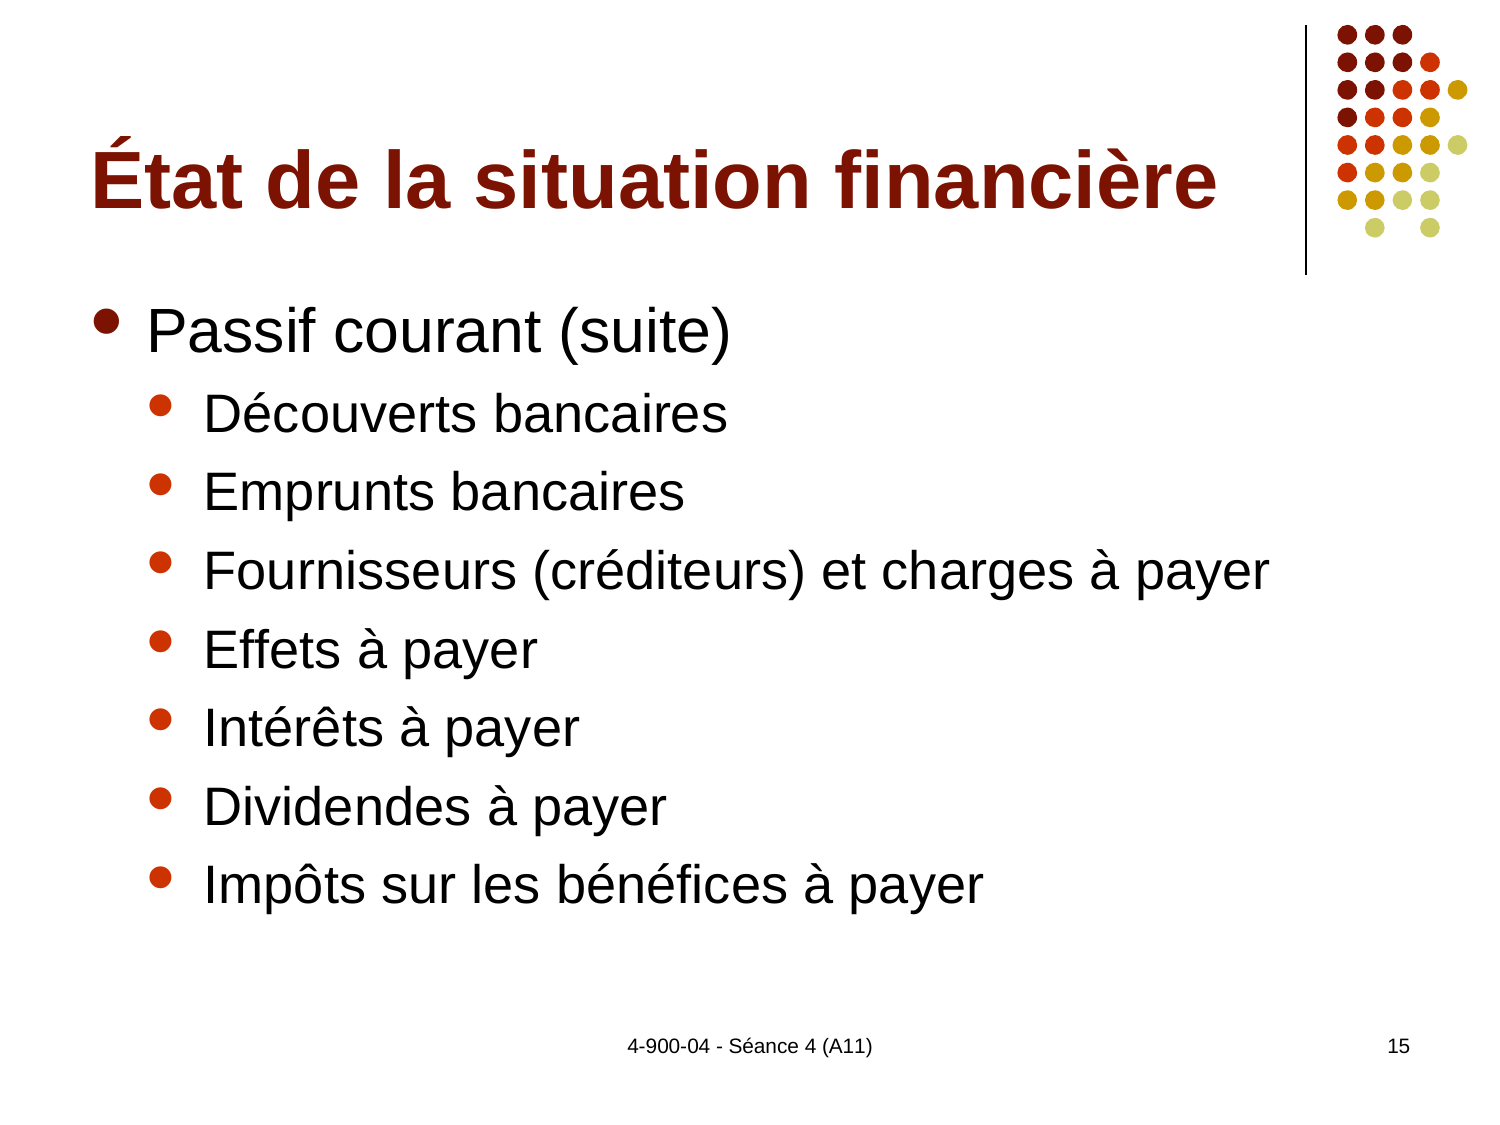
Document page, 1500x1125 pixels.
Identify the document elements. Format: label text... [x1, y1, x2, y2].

list Passif courant (suite) Découverts bancaires Emprunts bancaires Fournisseurs (créditeurs) et charges à payer Effets à payer Intérêts à payer Dividendes à payer Impôts sur les bénéfices à payer [75, 282, 1426, 1006]
text_box 4-900-04 - Séance 4 (A11) [512, 1025, 988, 1101]
title État de la situation financière [74, 20, 1313, 233]
text_box <numéro> [1074, 1025, 1426, 1101]
